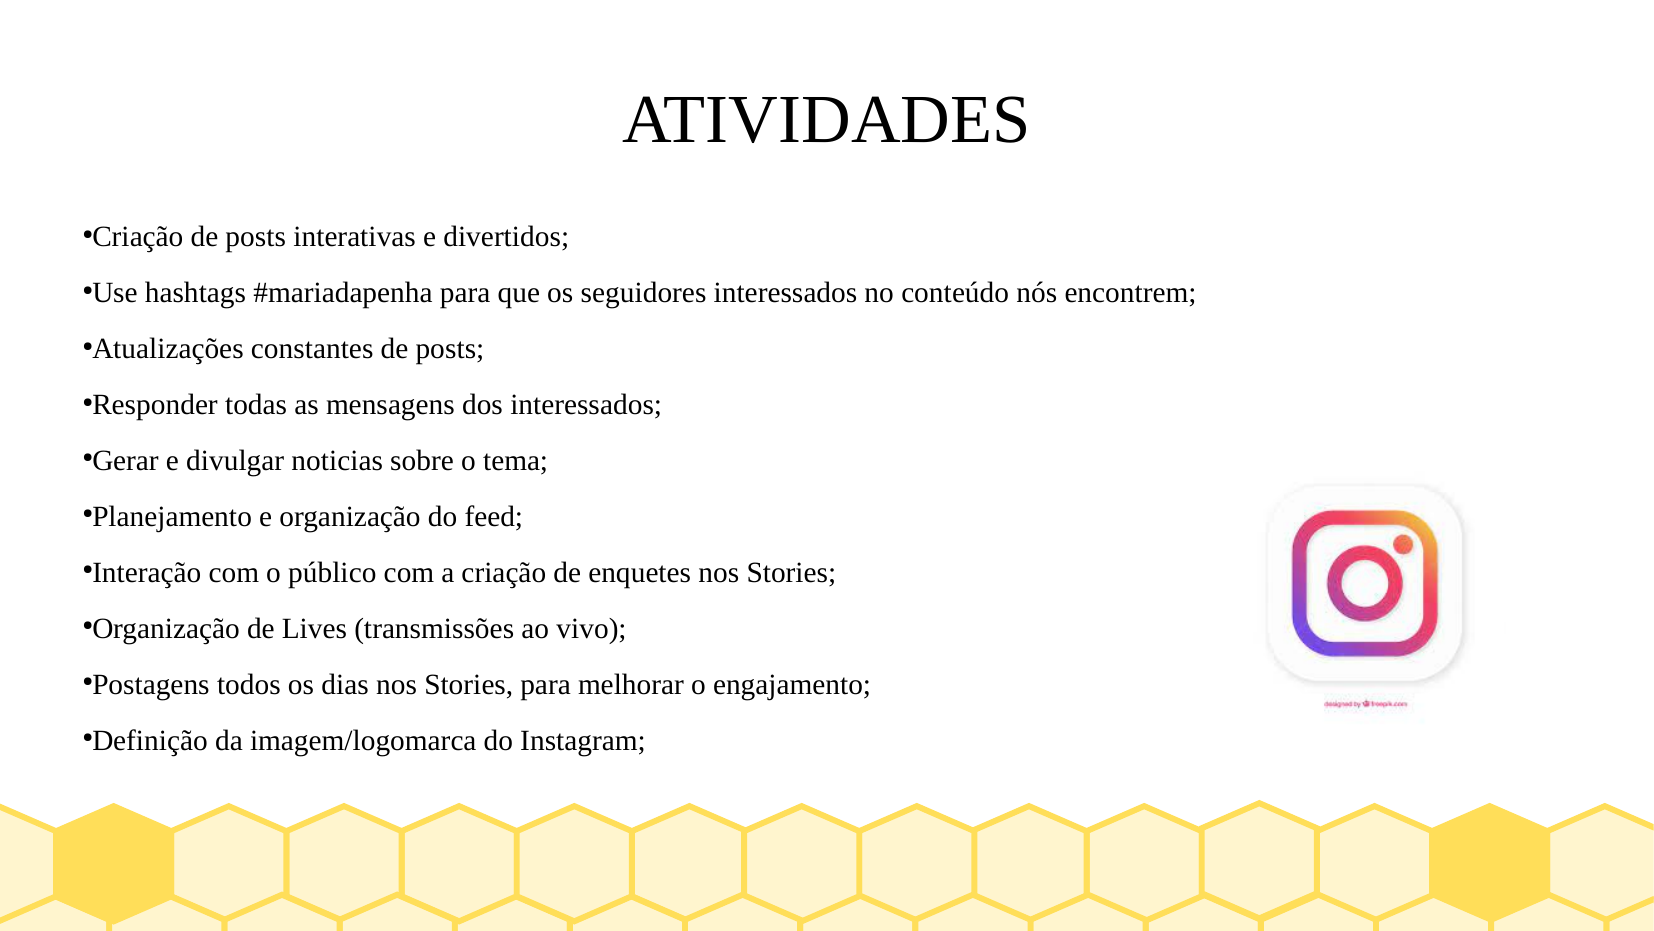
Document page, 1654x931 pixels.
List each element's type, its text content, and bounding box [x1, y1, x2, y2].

title ATIVIDADES [82, 37, 1571, 193]
picture [1224, 442, 1506, 725]
list Criação de posts interativas e divertidos; Use hashtags #mariadapenha para que os seguidores interessados no conteúdo nós encontrem; Atualizações constantes de posts; Responder todas as mensagens dos interessados; Gerar e divulgar noticias sobre o tema; Planejamento e organização do feed; Interação com o público com a criação de enquetes nos Stories; Organização de Lives (transmissões ao vivo); Postagens todos os dias nos Stories, para melhorar o engajamento; Definição da imagem/logomarca do Instagram; [82, 217, 1571, 758]
